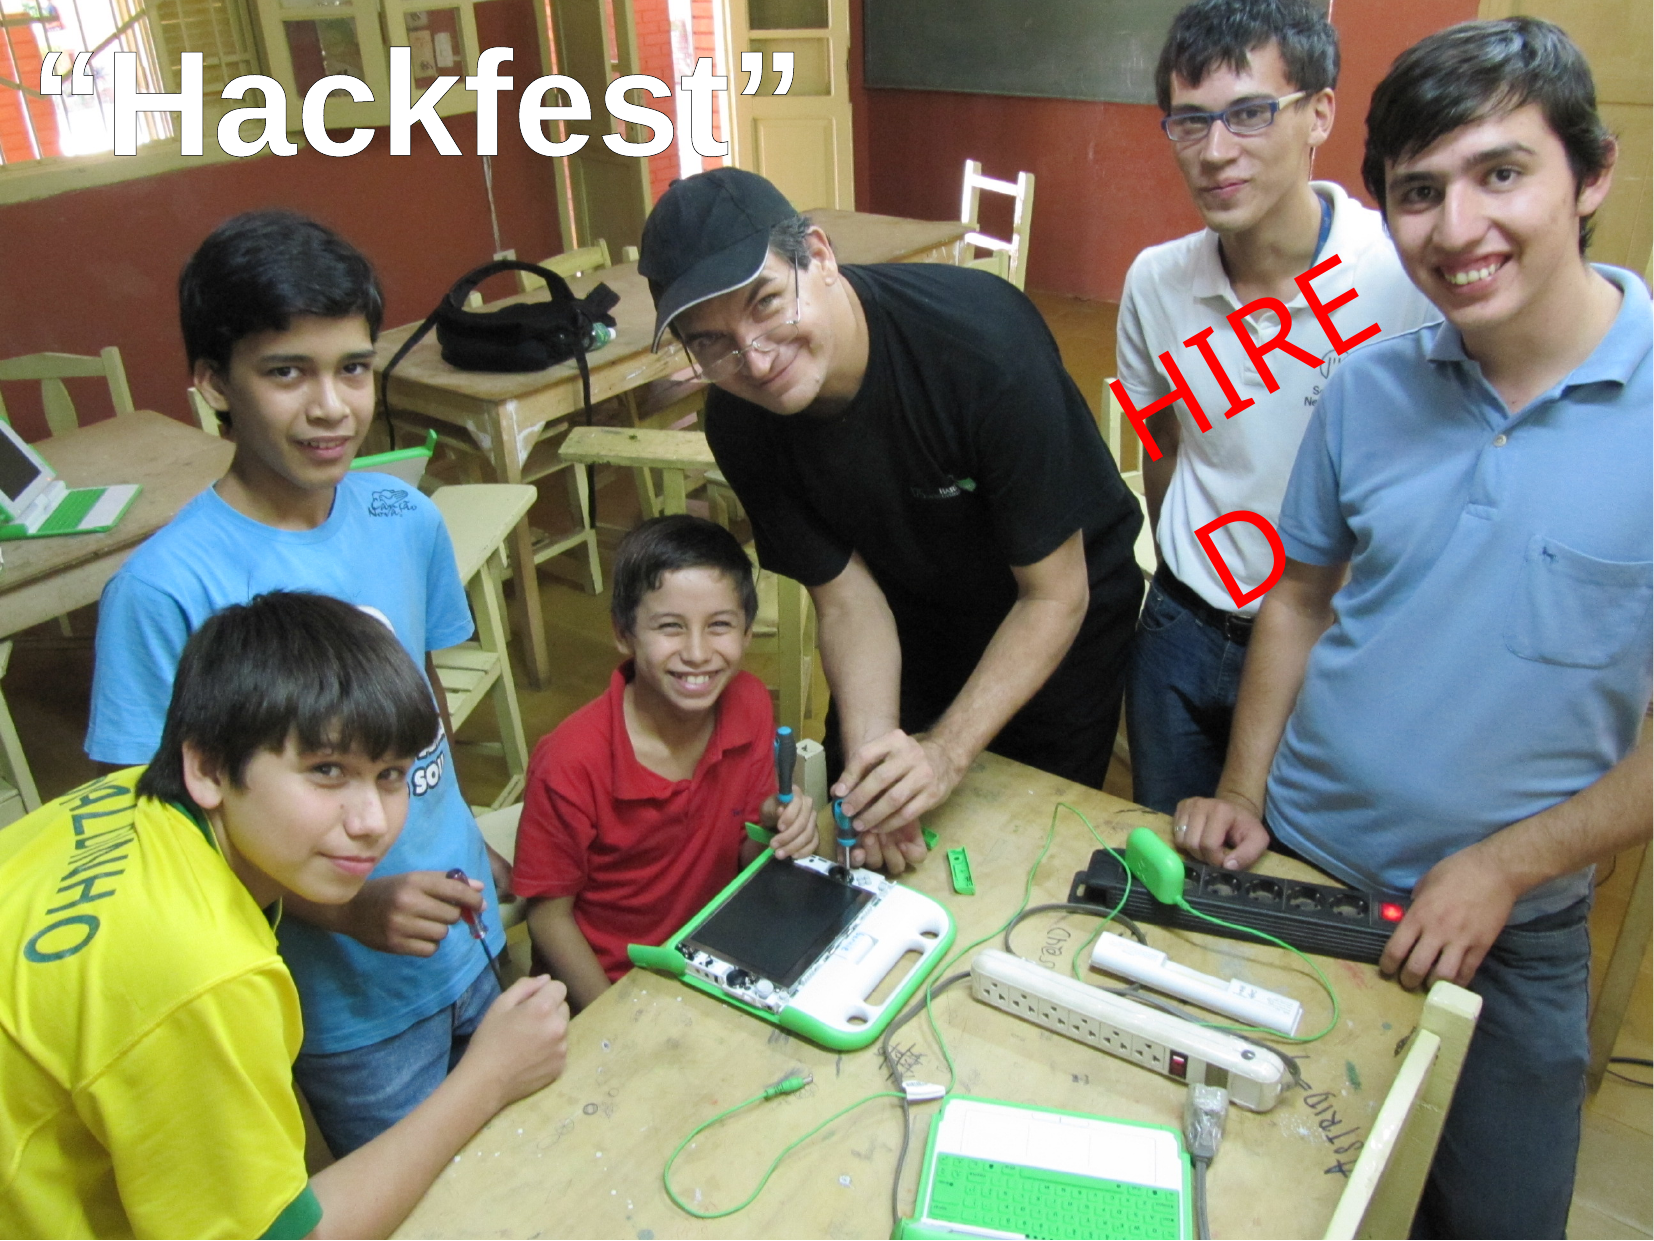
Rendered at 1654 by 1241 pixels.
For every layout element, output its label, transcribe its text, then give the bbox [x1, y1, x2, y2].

text_box HIRED [1060, 160, 1488, 513]
text_box “Hackfest” [29, 0, 1602, 207]
picture [0, 0, 1654, 1241]
